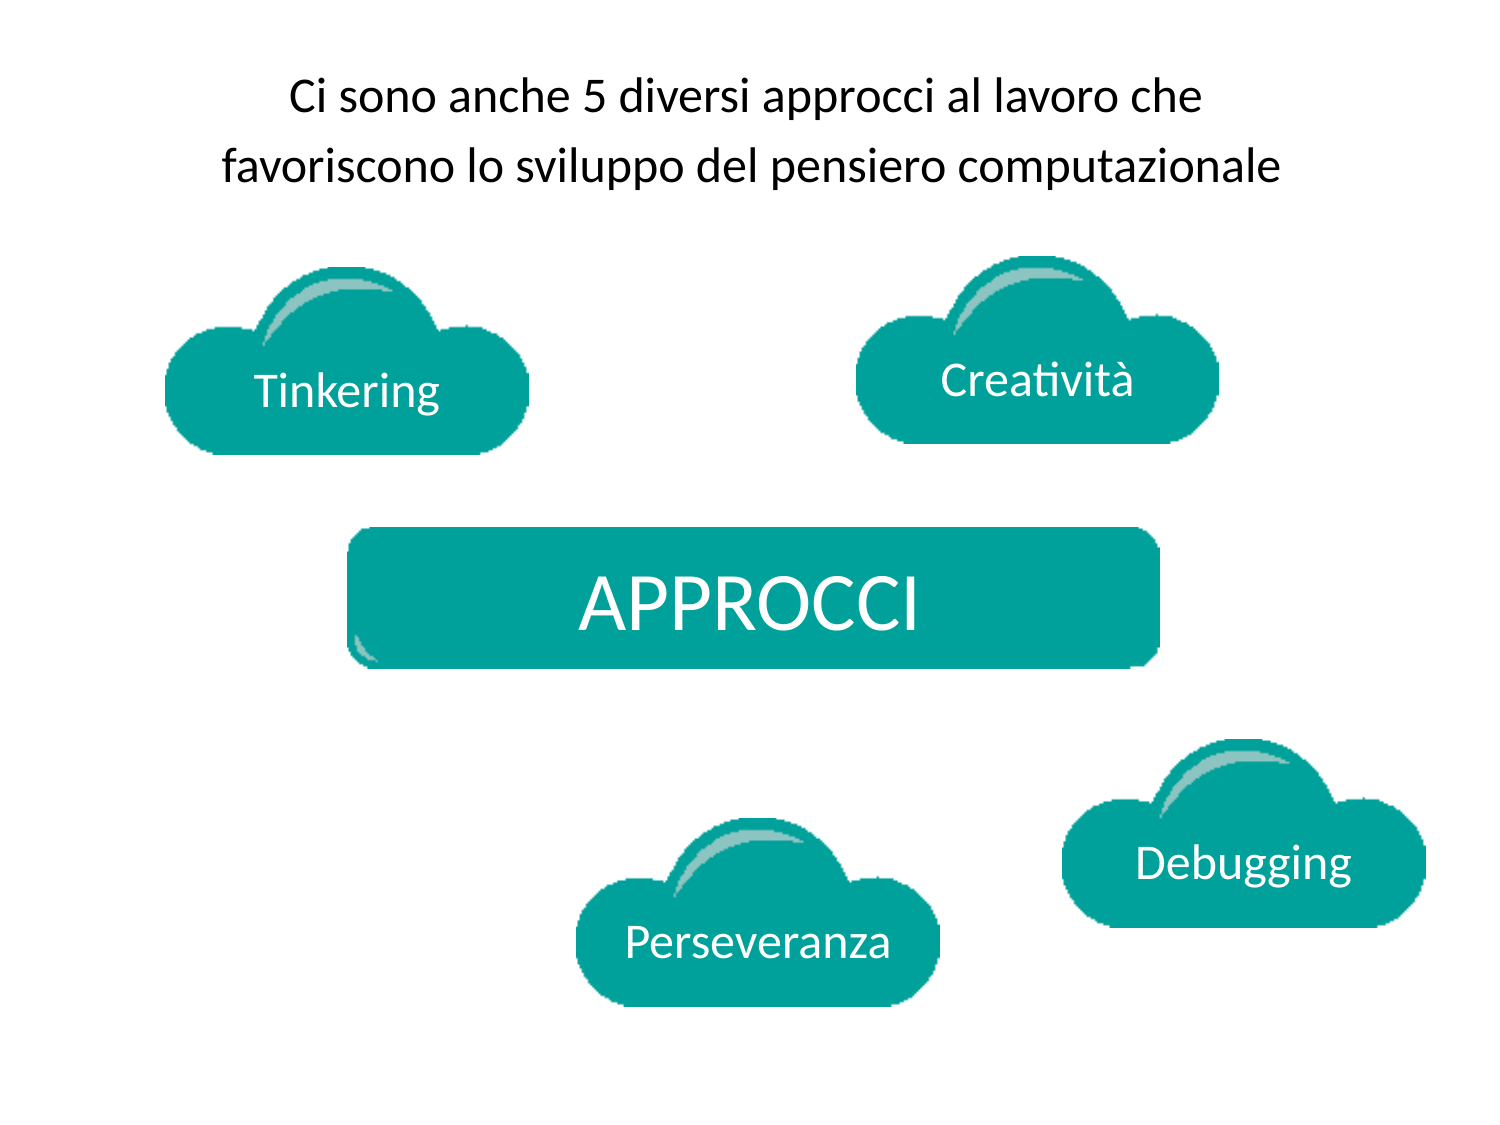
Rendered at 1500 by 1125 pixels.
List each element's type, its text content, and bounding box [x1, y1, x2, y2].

text_box Debugging [1120, 822, 1368, 898]
list Ci sono anche 5 diversi approcci al lavoro che favoriscono lo sviluppo del pensiero computazionale [76, 54, 1427, 166]
text_box Creatività [925, 338, 1150, 414]
picture [576, 818, 940, 1007]
picture [856, 256, 1219, 444]
picture [1062, 739, 1426, 928]
picture [165, 267, 529, 455]
text_box Tinkering [238, 349, 456, 425]
picture [347, 527, 1160, 669]
text_box Perseveranza [609, 901, 907, 977]
text_box APPROCCI [563, 539, 937, 655]
